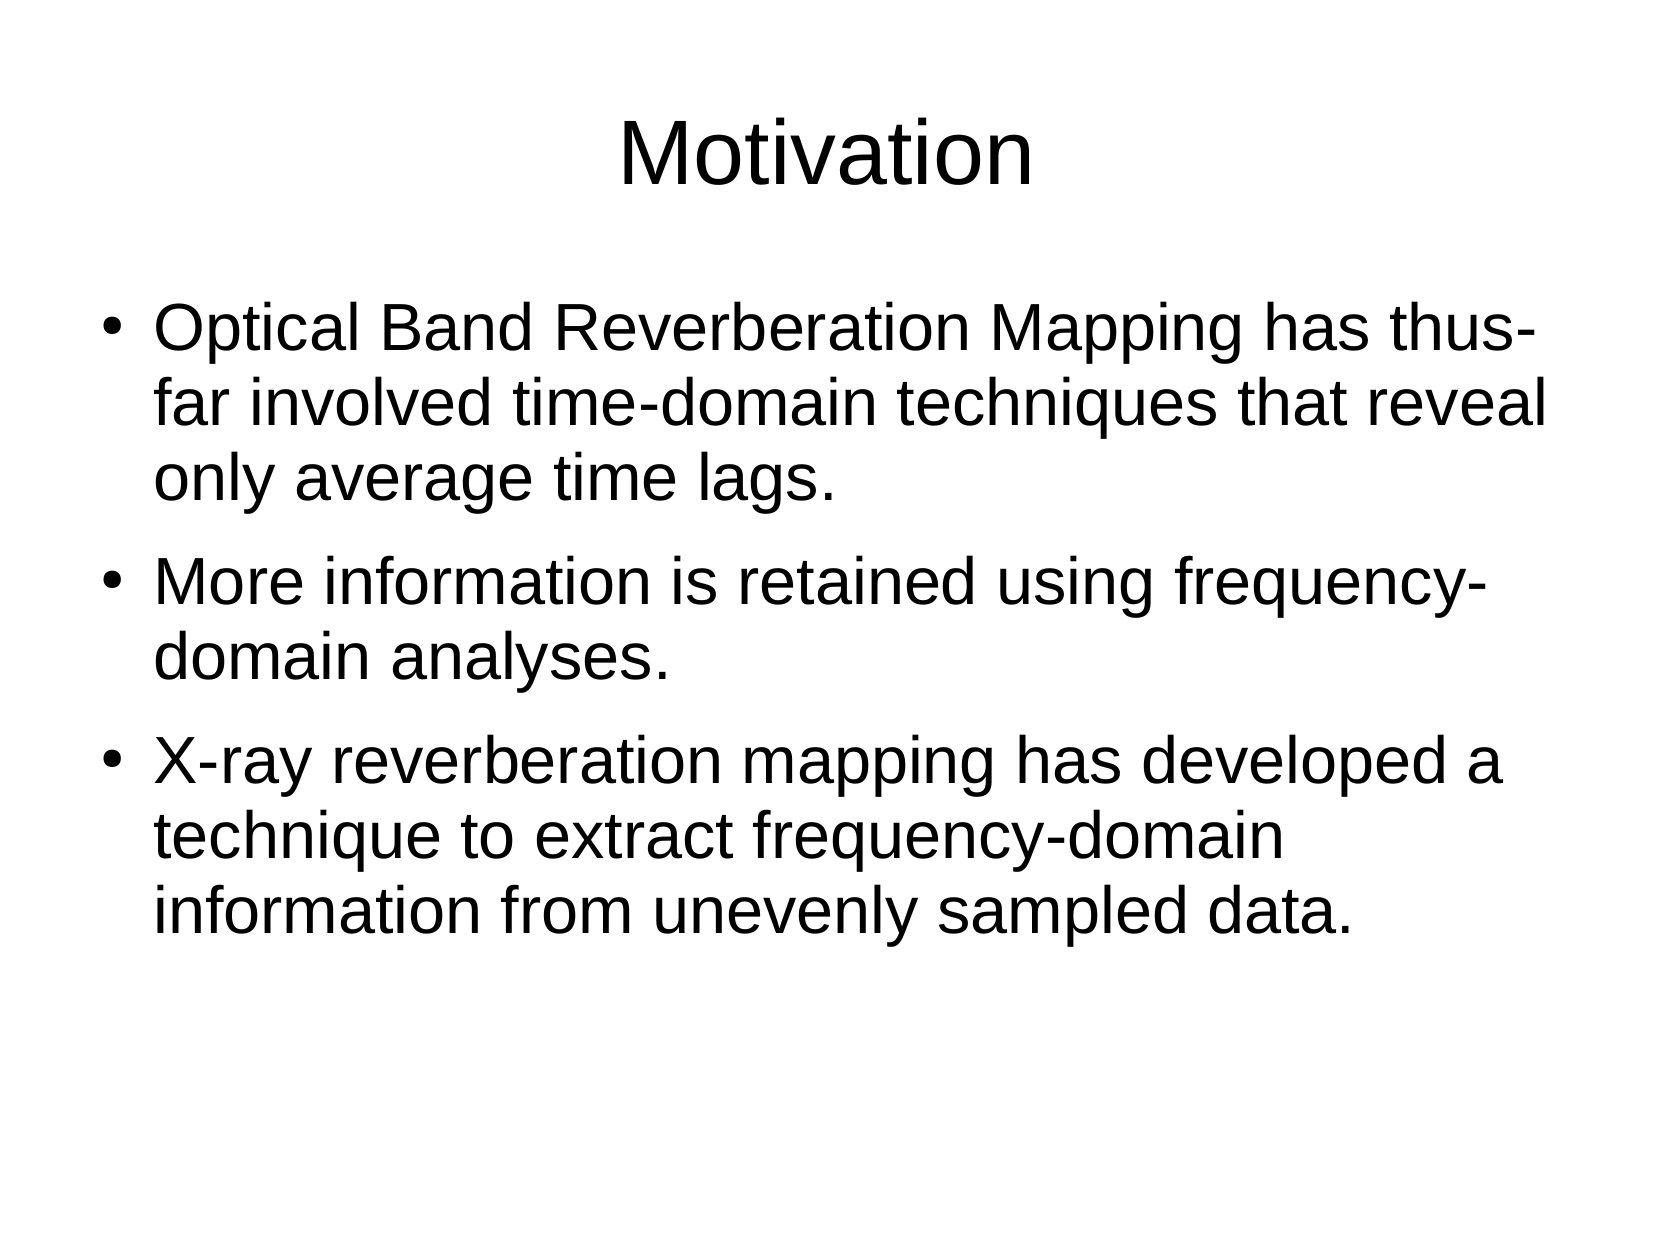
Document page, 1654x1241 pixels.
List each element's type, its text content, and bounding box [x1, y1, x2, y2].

title Motivation [82, 49, 1571, 257]
list Optical Band Reverberation Mapping has thus-far involved time-domain techniques that reveal only average time lags. More information is retained using frequency-domain analyses. X-ray reverberation mapping has developed a technique to extract frequency-domain information from unevenly sampled data. [82, 290, 1571, 1010]
